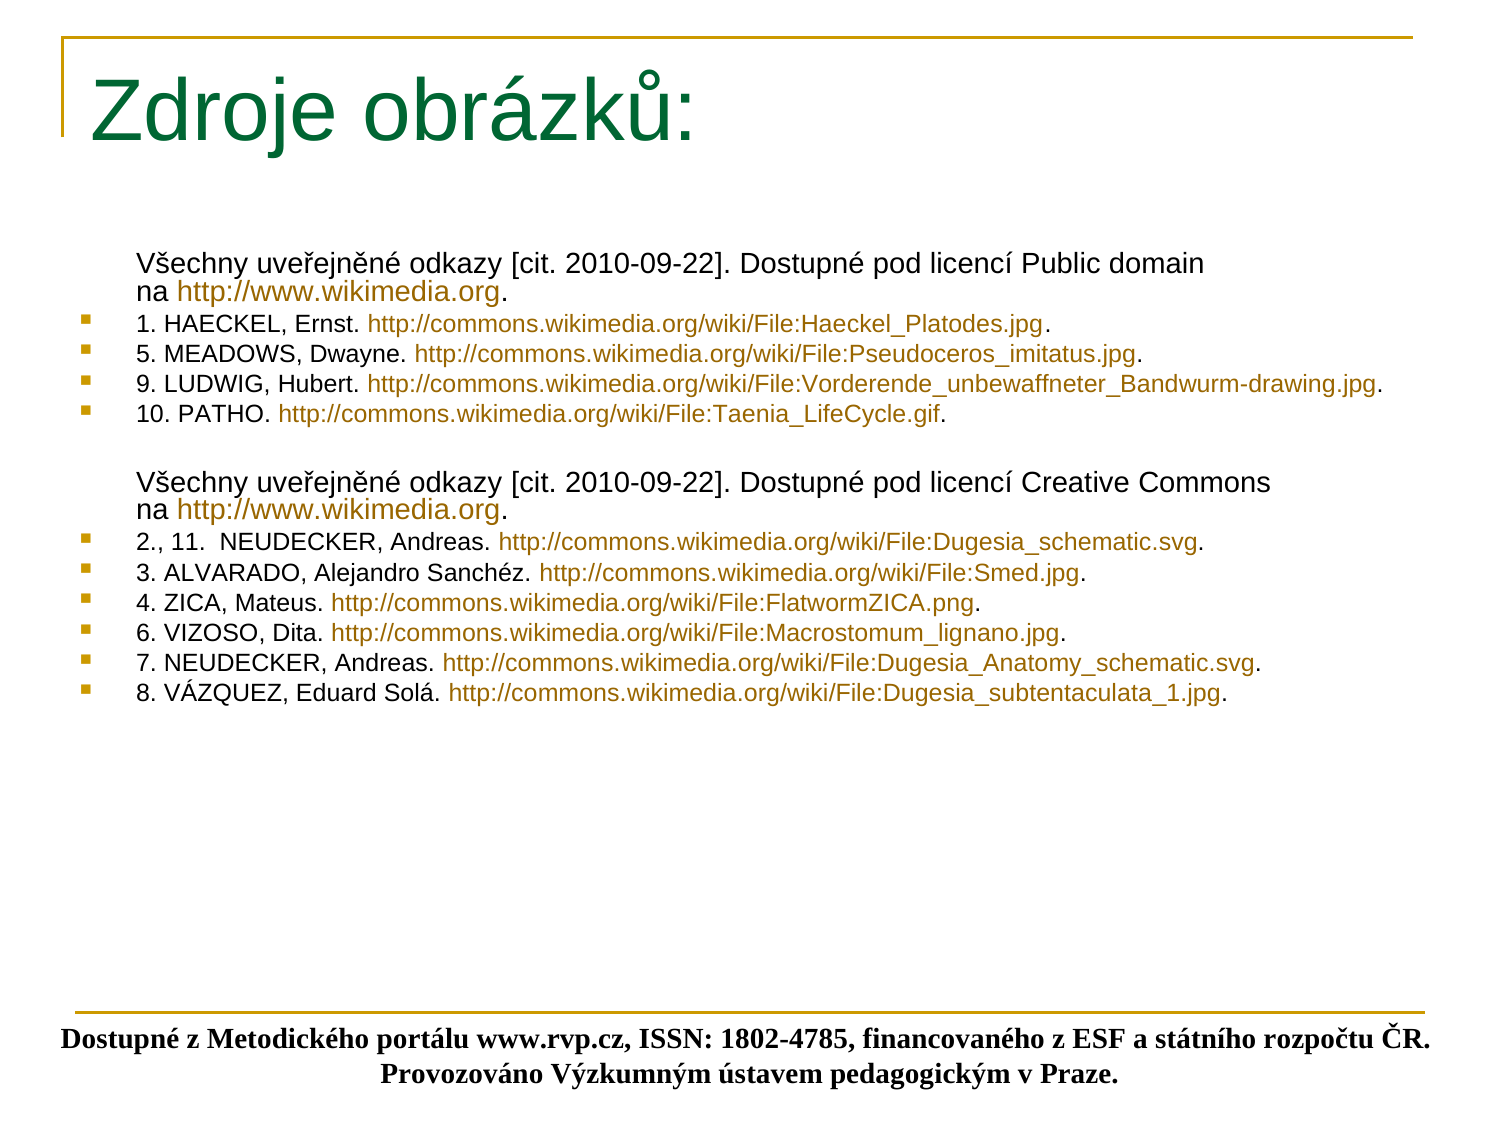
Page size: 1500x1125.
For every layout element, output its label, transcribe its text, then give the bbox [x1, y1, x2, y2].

list Všechny uveřejněné odkazy [cit. 2010-09-22]. Dostupné pod licencí Public domain na http://www.wikimedia.org. 1. HAECKEL, Ernst. http://commons.wikimedia.org/wiki/File:Haeckel_Platodes.jpg. 5. MEADOWS, Dwayne. http://commons.wikimedia.org/wiki/File:Pseudoceros_imitatus.jpg. 9. LUDWIG, Hubert. http://commons.wikimedia.org/wiki/File:Vorderende_unbewaffneter_Bandwurm-drawing.jpg. 10. PATHO. http://commons.wikimedia.org/wiki/File:Taenia_LifeCycle.gif. Všechny uveřejněné odkazy [cit. 2010-09-22]. Dostupné pod licencí Creative Commons na http://www.wikimedia.org. 2., 11. NEUDECKER, Andreas. http://commons.wikimedia.org/wiki/File:Dugesia_schematic.svg. 3. ALVARADO, Alejandro Sanchéz. http://commons.wikimedia.org/wiki/File:Smed.jpg. 4. ZICA, Mateus. http://commons.wikimedia.org/wiki/File:FlatwormZICA.png. 6. VIZOSO, Dita. http://commons.wikimedia.org/wiki/File:Macrostomum_lignano.jpg. 7. NEUDECKER, Andreas. http://commons.wikimedia.org/wiki/File:Dugesia_Anatomy_schematic.svg. 8. VÁZQUEZ, Eduard Solá. http://commons.wikimedia.org/wiki/File:Dugesia_subtentaculata_1.jpg. [64, 243, 1415, 987]
title Zdroje obrázků: [75, 45, 1426, 233]
text_box Dostupné z Metodického portálu www.rvp.cz, ISSN: 1802-4785, financovaného z ESF a státního rozpočtu ČR. Provozováno Výzkumným ústavem pedagogickým v Praze. [0, 1011, 1500, 1097]
